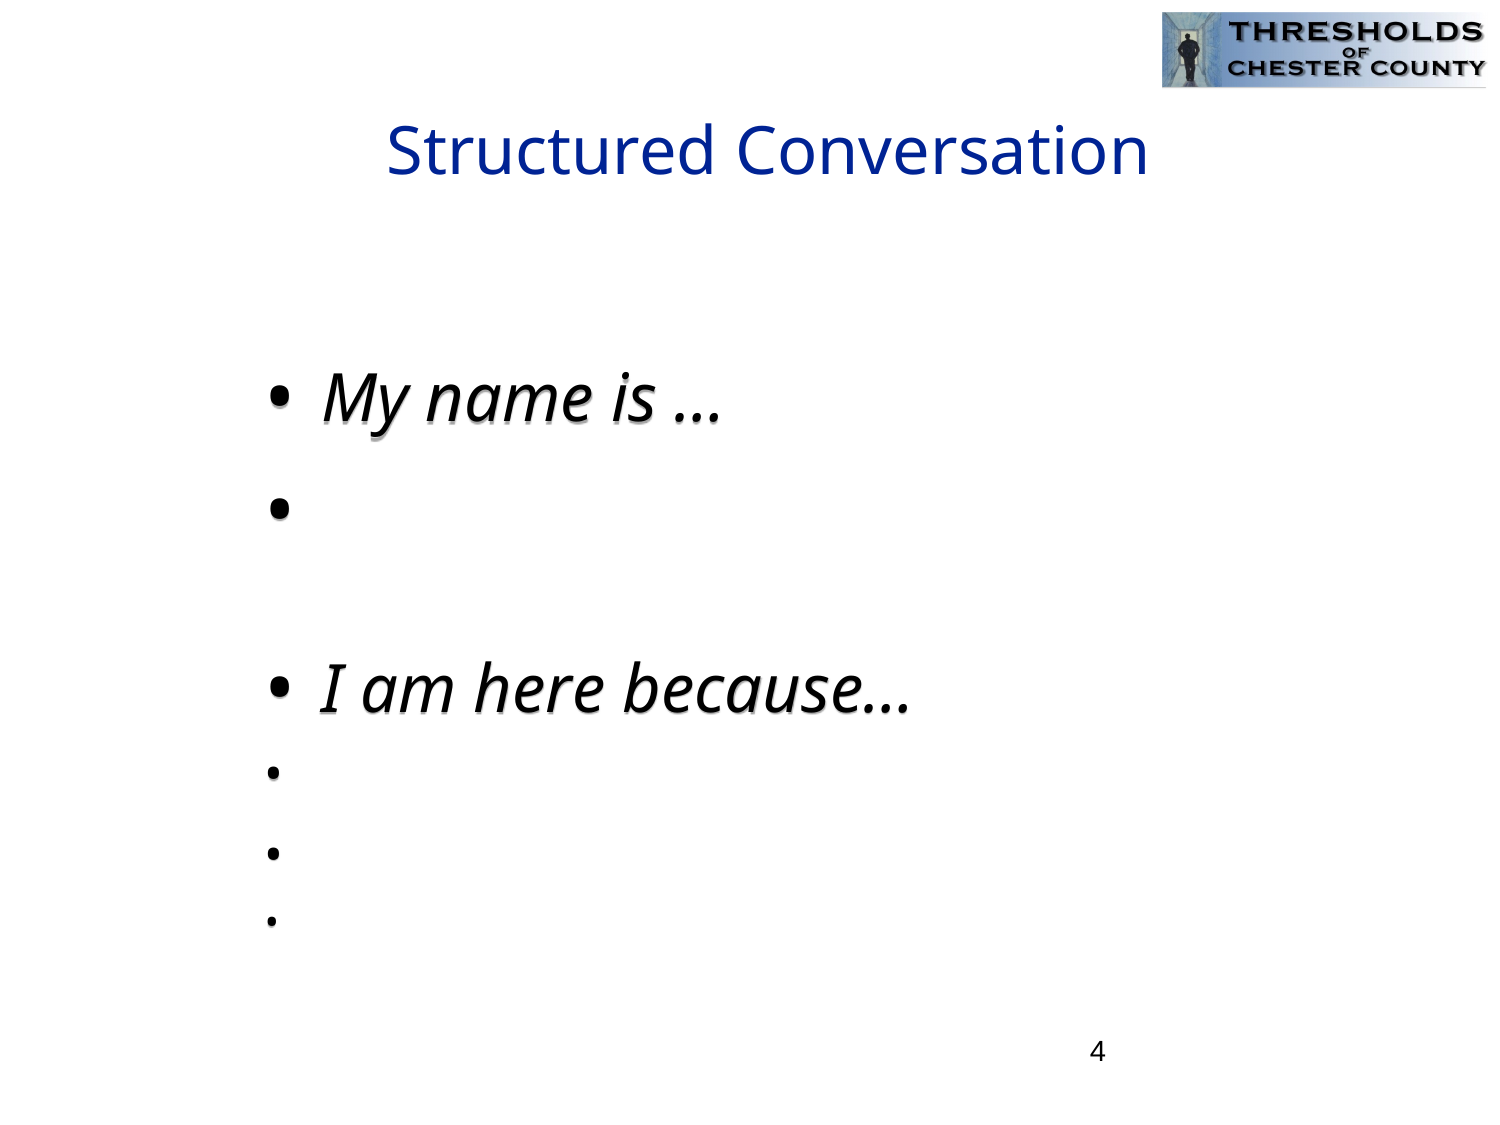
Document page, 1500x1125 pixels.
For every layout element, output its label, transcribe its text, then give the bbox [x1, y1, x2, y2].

text_box 4 [1074, 1025, 1388, 1101]
list My name is … I am here because… [249, 362, 1225, 800]
text_box Structured Conversation [275, 99, 1263, 196]
